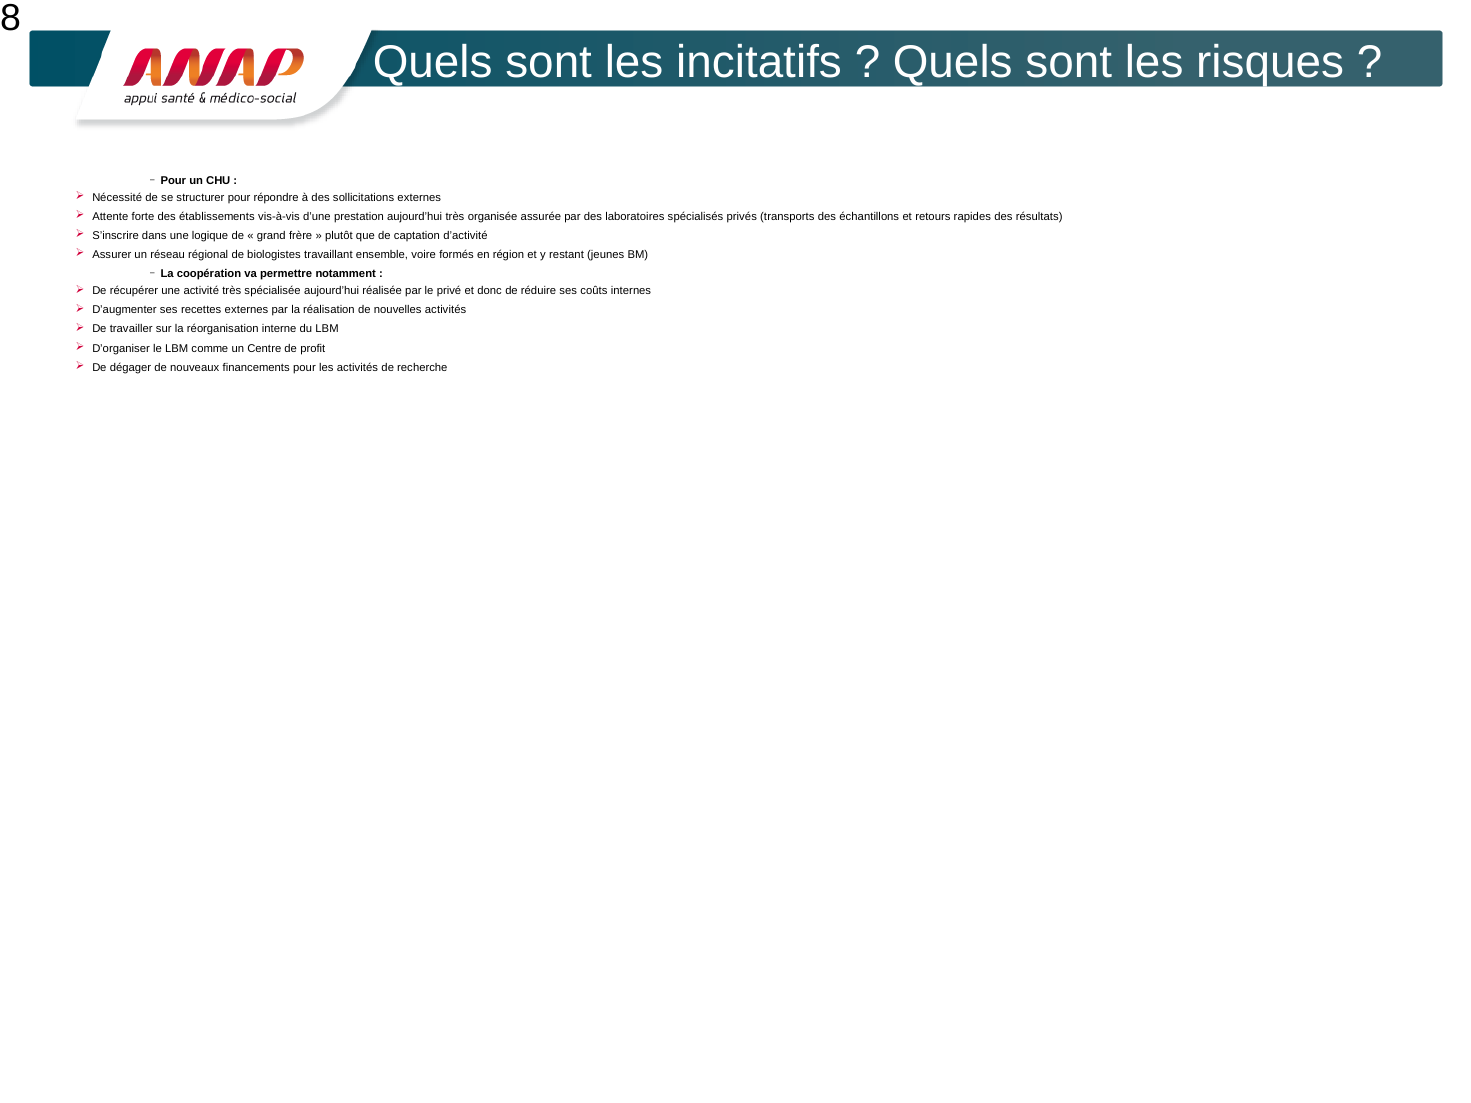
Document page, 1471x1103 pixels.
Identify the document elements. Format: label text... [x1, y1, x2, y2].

picture [0, 0, 1471, 155]
title Quels sont les incitatifs ? Quels sont les risques ? [372, 31, 1442, 216]
list Pour un CHU : Nécessité de se structurer pour répondre à des sollicitations externes Attente forte des établissements vis-à-vis d’une prestation aujourd’hui très organisée assurée par des laboratoires spécialisés privés (transports des échantillons et retours rapides des résultats) S’inscrire dans une logique de « grand frère » plutôt que de captation d’activité Assurer un réseau régional de biologistes travaillant ensemble, voire formés en région et y restant (jeunes BM) La coopération va permettre notamment : De récupérer une activité très spécialisée aujourd’hui réalisée par le privé et donc de réduire ses coûts internes D’augmenter ses recettes externes par la réalisation de nouvelles activités De travailler sur la réorganisation interne du LBM D’organiser le LBM comme un Centre de profit De dégager de nouveaux financements pour les activités de recherche [75, 173, 1440, 374]
